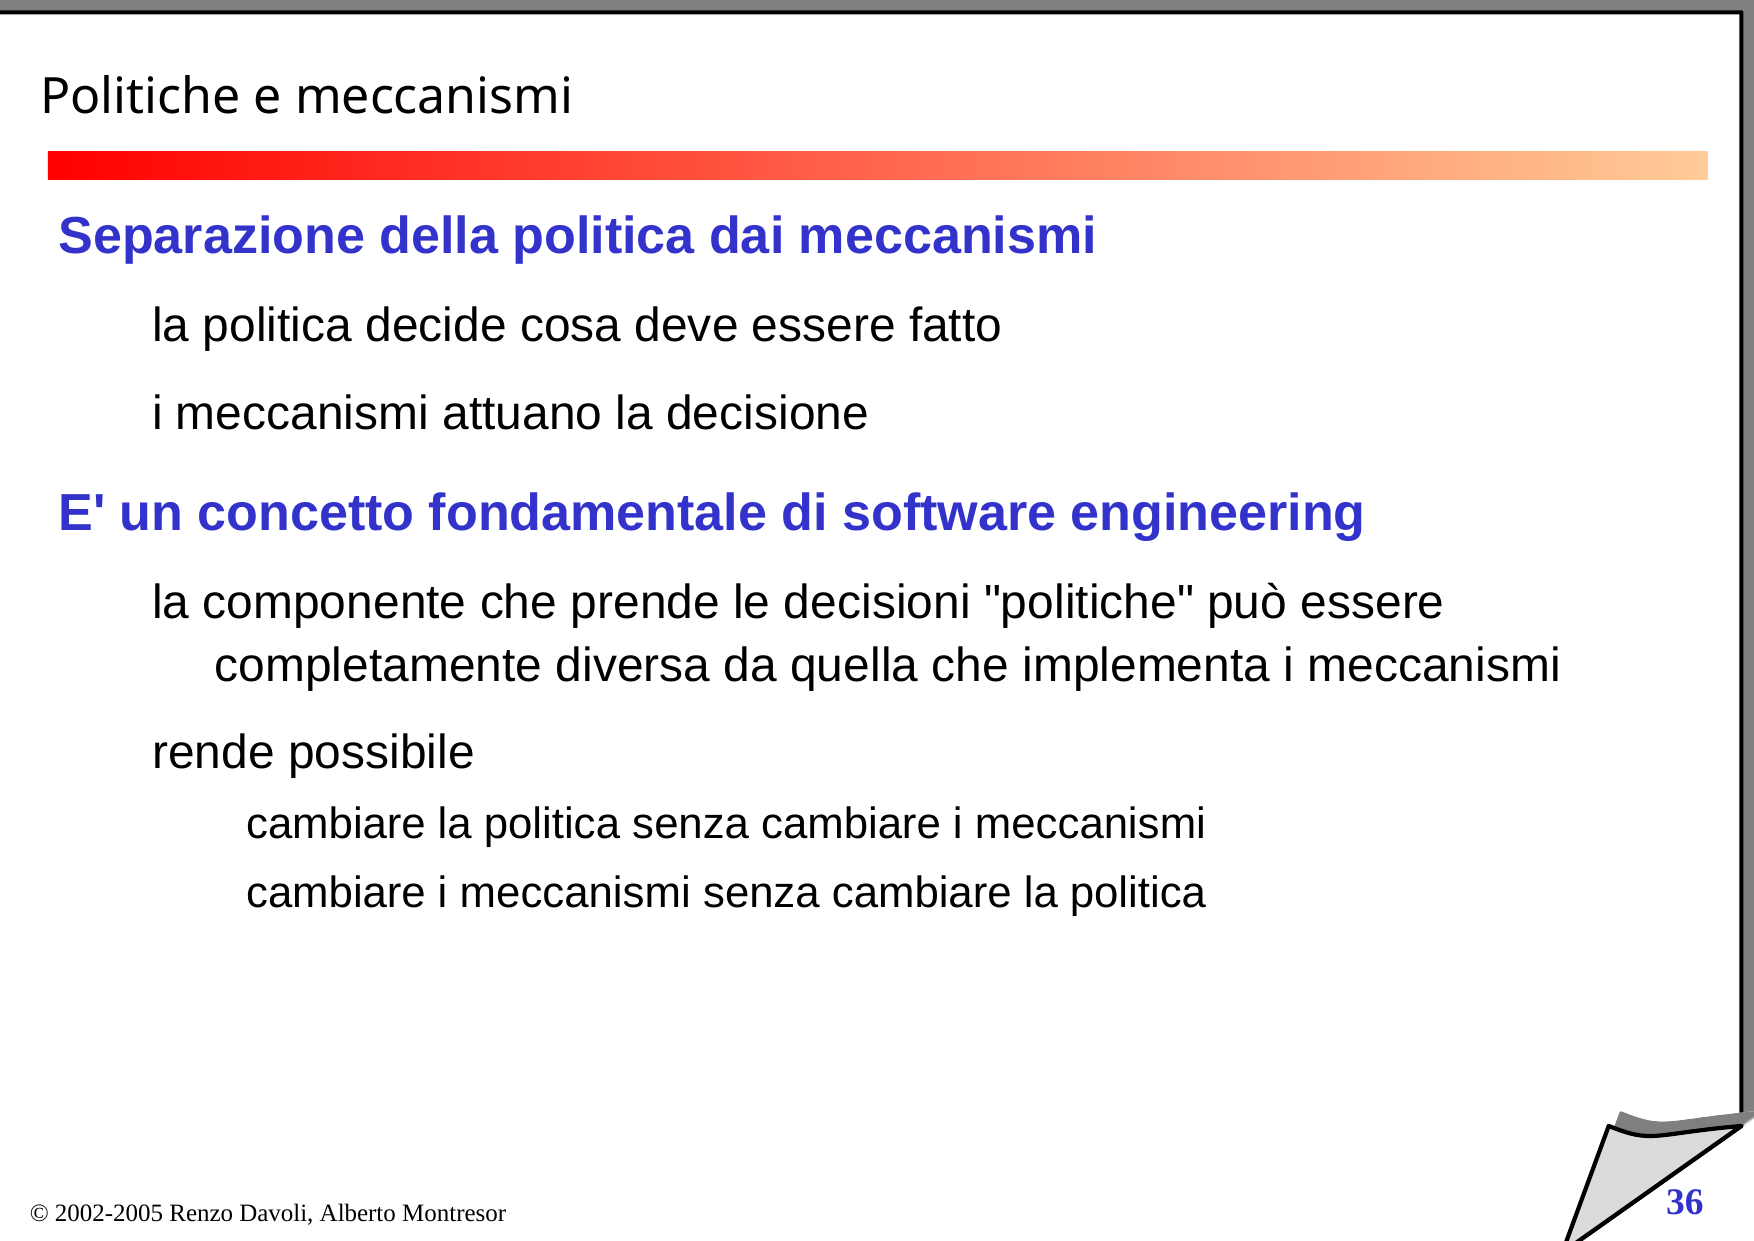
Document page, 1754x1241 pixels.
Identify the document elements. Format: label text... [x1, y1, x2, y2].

title Politiche e meccanismi [40, 49, 1714, 144]
list Separazione della politica dai meccanismi la politica decide cosa deve essere fatto i meccanismi attuano la decisione E' un concetto fondamentale di software engineering la componente che prende le decisioni "politiche" può essere completamente diversa da quella che implementa i meccanismi rende possibile cambiare la politica senza cambiare i meccanismi cambiare i meccanismi senza cambiare la politica [58, 206, 1696, 1005]
